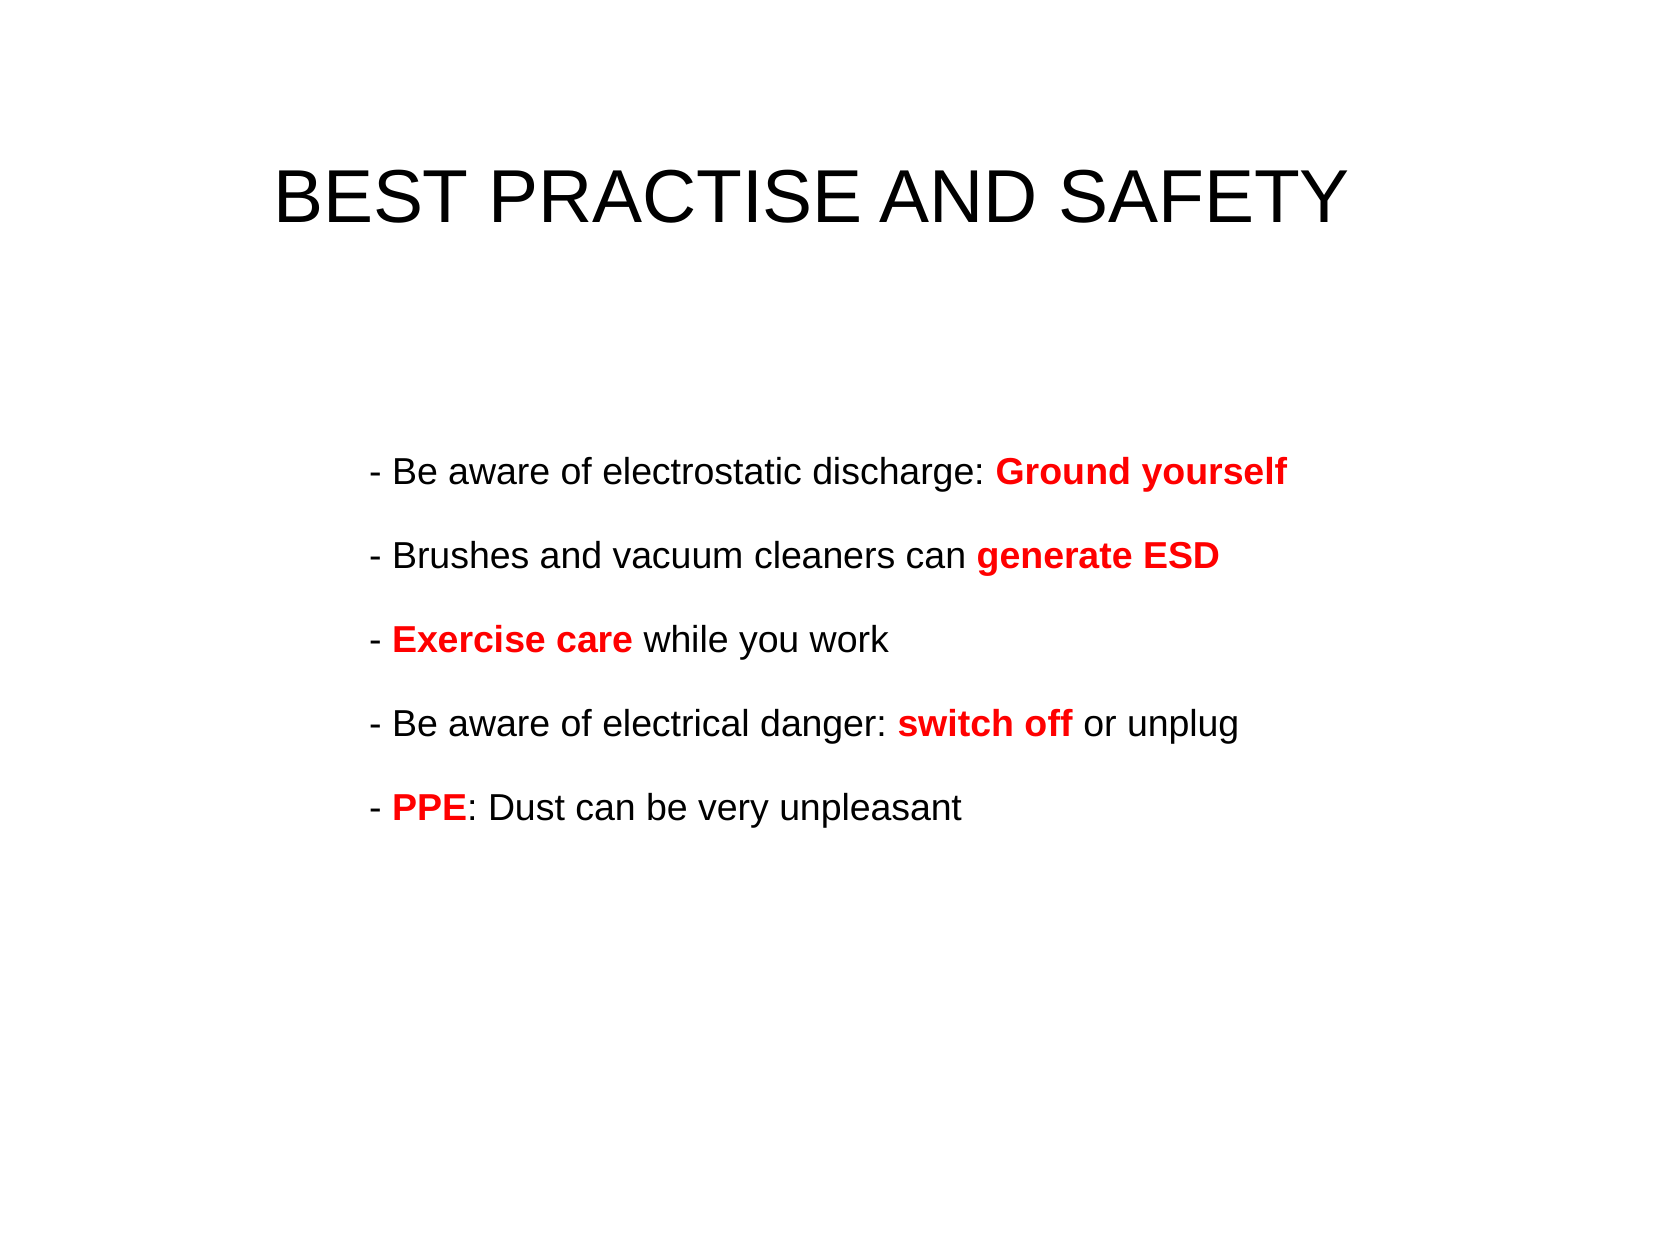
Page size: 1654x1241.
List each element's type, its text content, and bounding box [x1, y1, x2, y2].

text_box BEST PRACTISE AND SAFETY [177, 147, 1447, 250]
text_box - Be aware of electrostatic discharge: Ground yourself - Brushes and vacuum cleaners can generate ESD - Exercise care while you work - Be aware of electrical danger: switch off or unplug - PPE: Dust can be very unpleasant [354, 442, 1329, 850]
